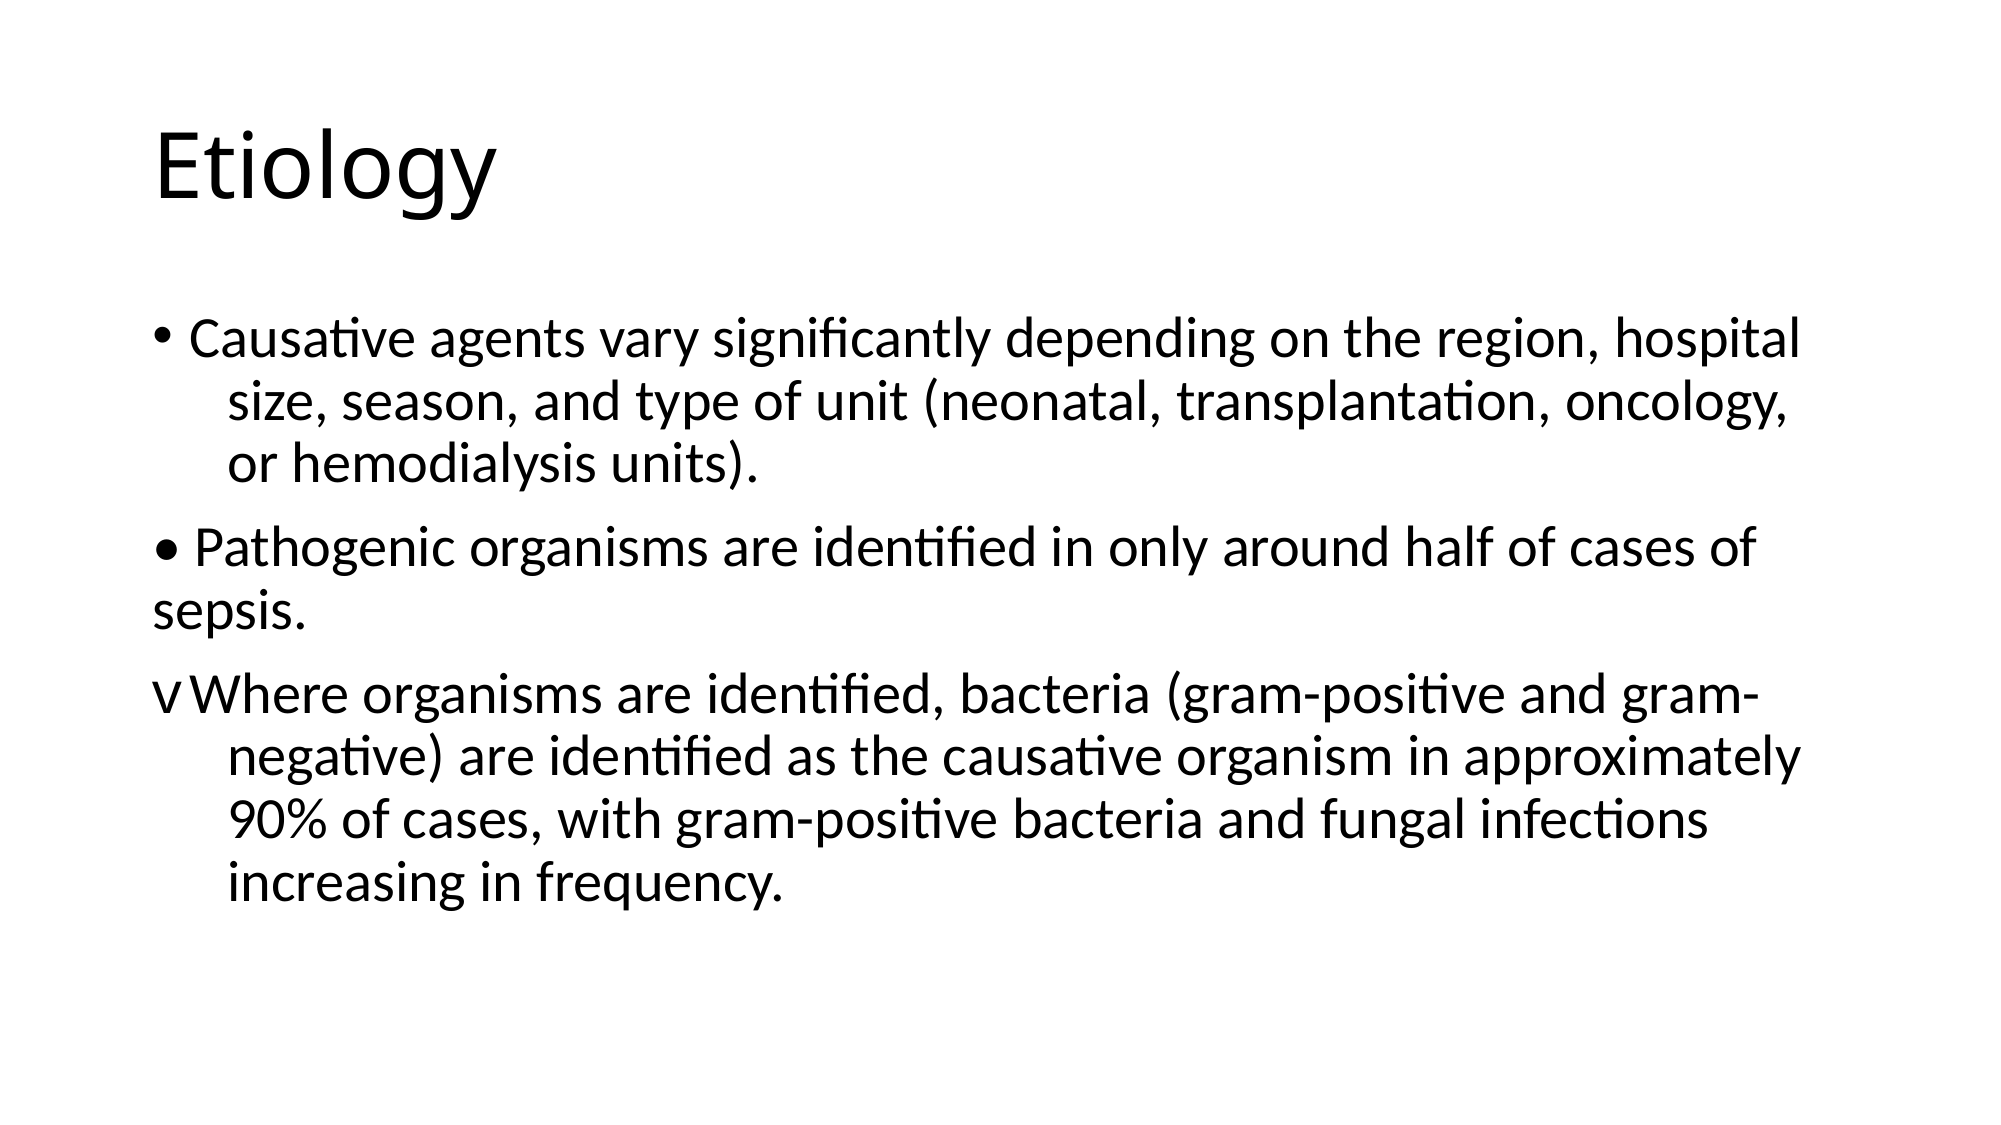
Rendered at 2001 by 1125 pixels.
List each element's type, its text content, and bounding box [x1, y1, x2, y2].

list Causative agents vary significantly depending on the region, hospital size, season, and type of unit (neonatal, transplantation, oncology, or hemodialysis units). • Pathogenic organisms are identified in only around half of cases of sepsis. Where organisms are identified, bacteria (gram-positive and gram-negative) are identified as the causative organism in approximately 90% of cases, with gram-positive bacteria and fungal infections increasing in frequency. [137, 299, 1863, 1014]
title Etiology [137, 59, 1863, 278]
